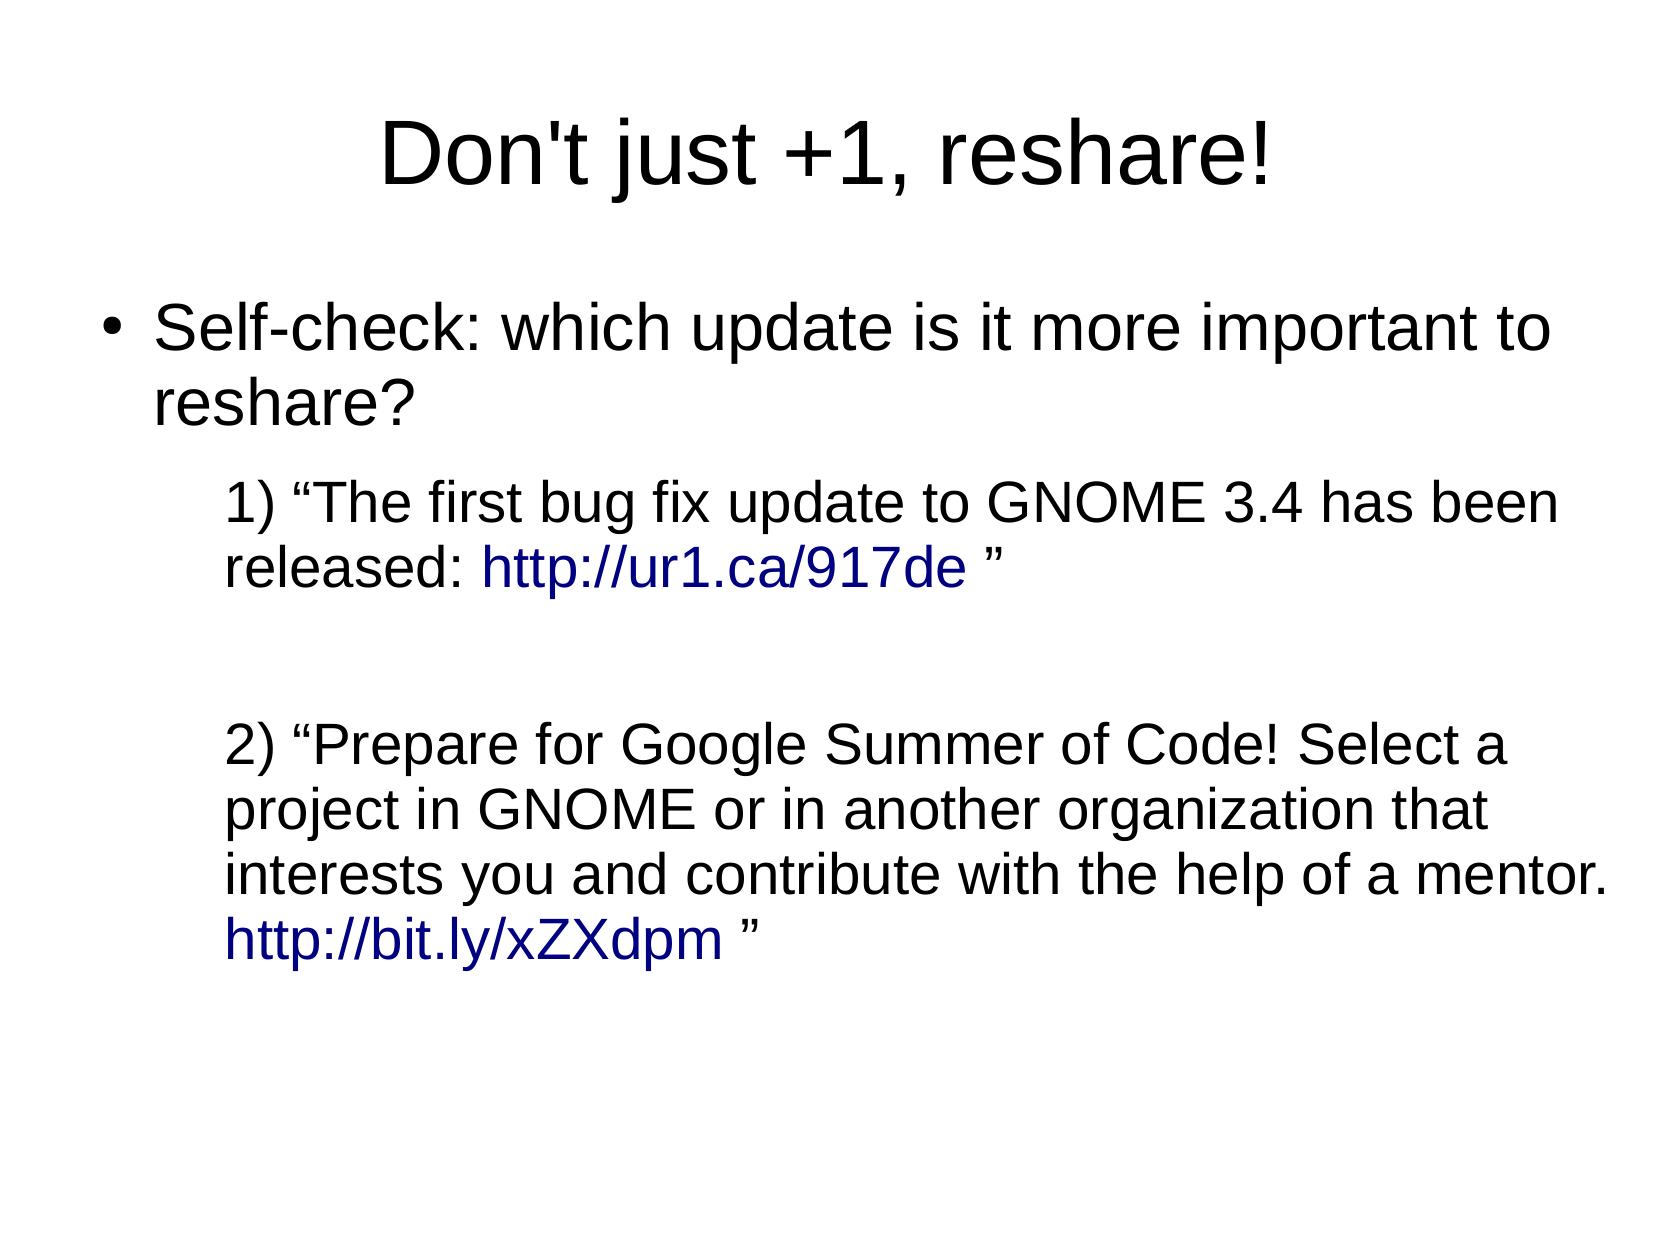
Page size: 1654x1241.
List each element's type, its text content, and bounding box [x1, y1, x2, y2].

title Don't just +1, reshare! [82, 49, 1571, 257]
list Self-check: which update is it more important to reshare? 1) “The first bug fix update to GNOME 3.4 has been released: http://ur1.ca/917de ” 2) “Prepare for Google Summer of Code! Select a project in GNOME or in another organization that interests you and contribute with the help of a mentor. http://bit.ly/xZXdpm ” [82, 290, 1571, 1156]
